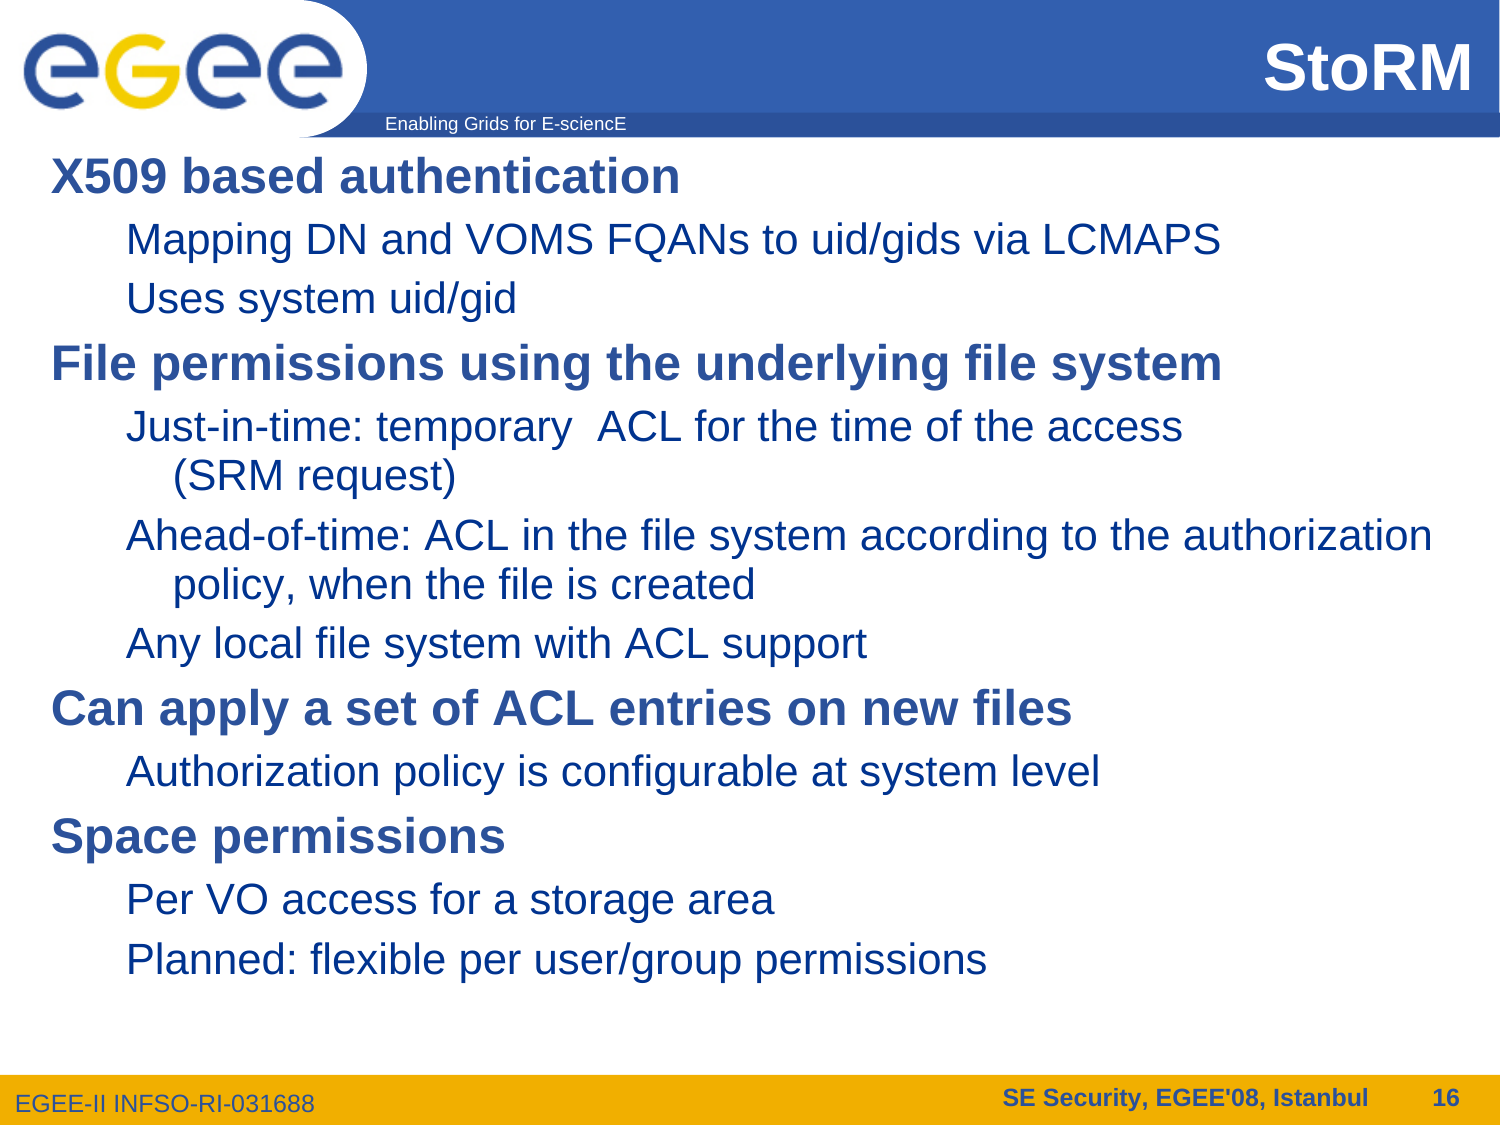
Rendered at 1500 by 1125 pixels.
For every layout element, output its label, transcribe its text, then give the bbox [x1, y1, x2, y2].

list X509 based authentication Mapping DN and VOMS FQANs to uid/gids via LCMAPS Uses system uid/gid File permissions using the underlying file system Just-in-time: temporary ACL for the time of the access (SRM request) Ahead-of-time: ACL in the file system according to the authorization policy, when the file is created Any local file system with ACL support Can apply a set of ACL entries on new files Authorization policy is configurable at system level Space permissions Per VO access for a storage area Planned: flexible per user/group permissions [50, 148, 1460, 1074]
picture [18, 30, 349, 112]
title StoRM [369, 18, 1475, 117]
